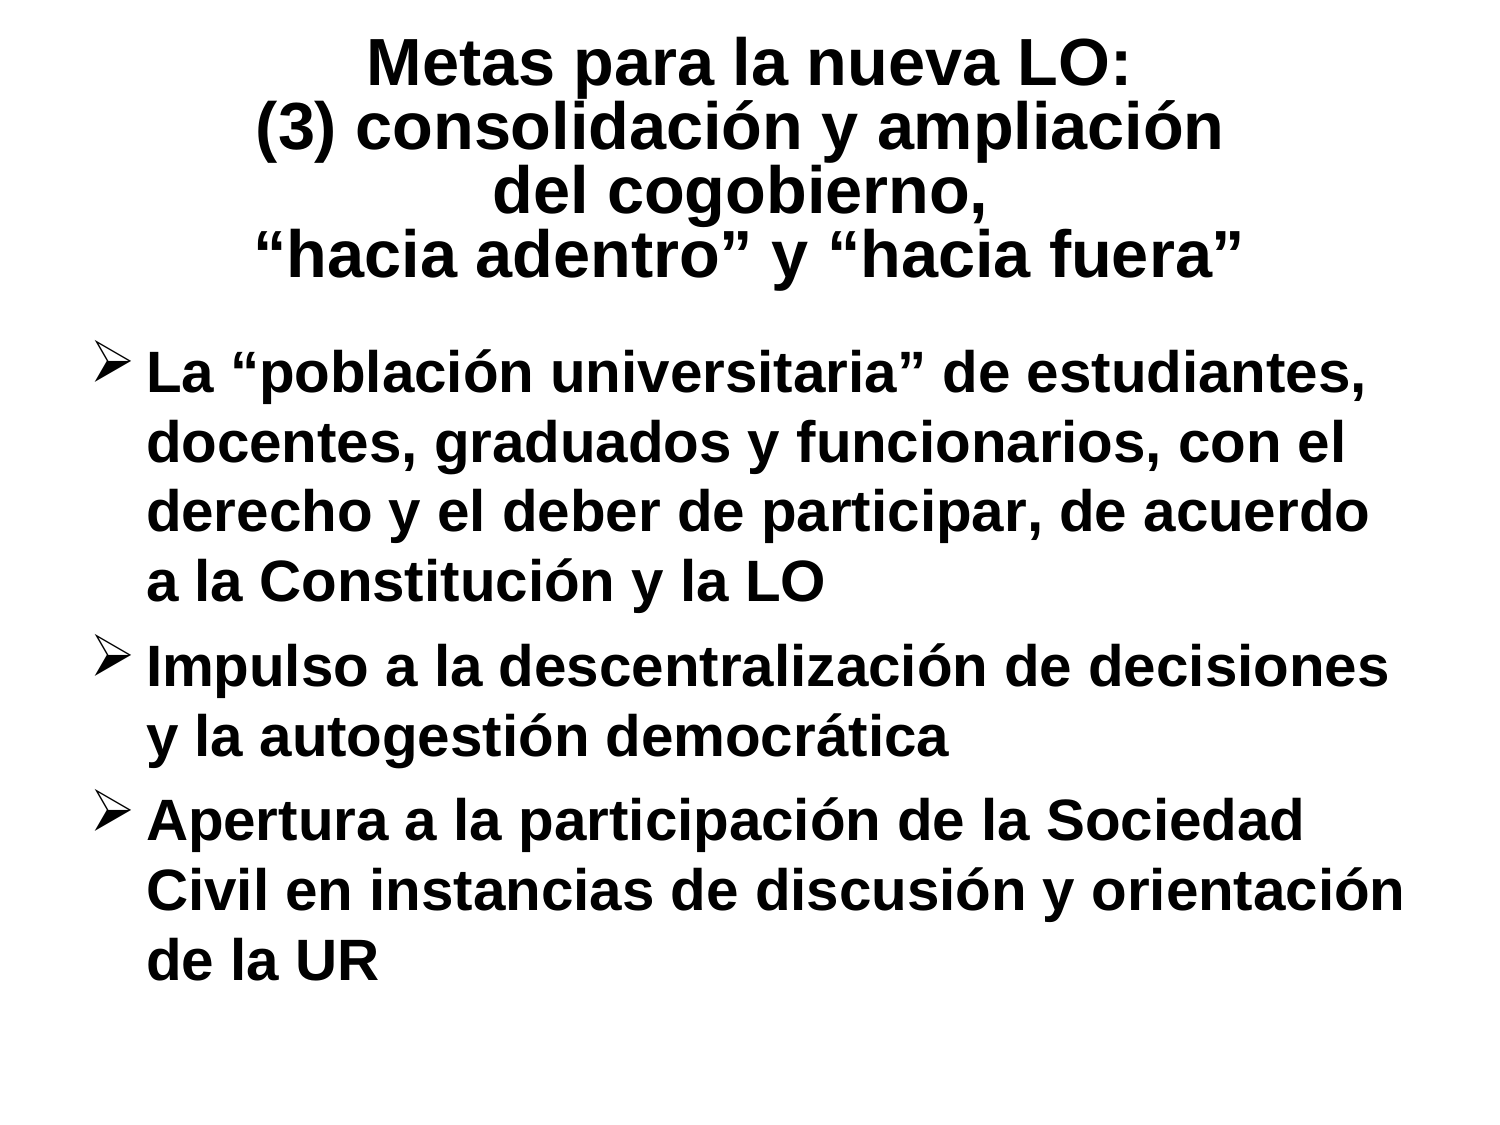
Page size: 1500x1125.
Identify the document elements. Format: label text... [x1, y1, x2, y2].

title Metas para la nueva LO: (3) consolidación y ampliación del cogobierno, “hacia adentro” y “hacia fuera” [29, 26, 1471, 298]
list La “población universitaria” de estudiantes, docentes, graduados y funcionarios, con el derecho y el deber de participar, de acuerdo a la Constitución y la LO Impulso a la descentralización de decisiones y la autogestión democrática Apertura a la participación de la Sociedad Civil en instancias de discusión y orientación de la UR [75, 326, 1426, 1005]
